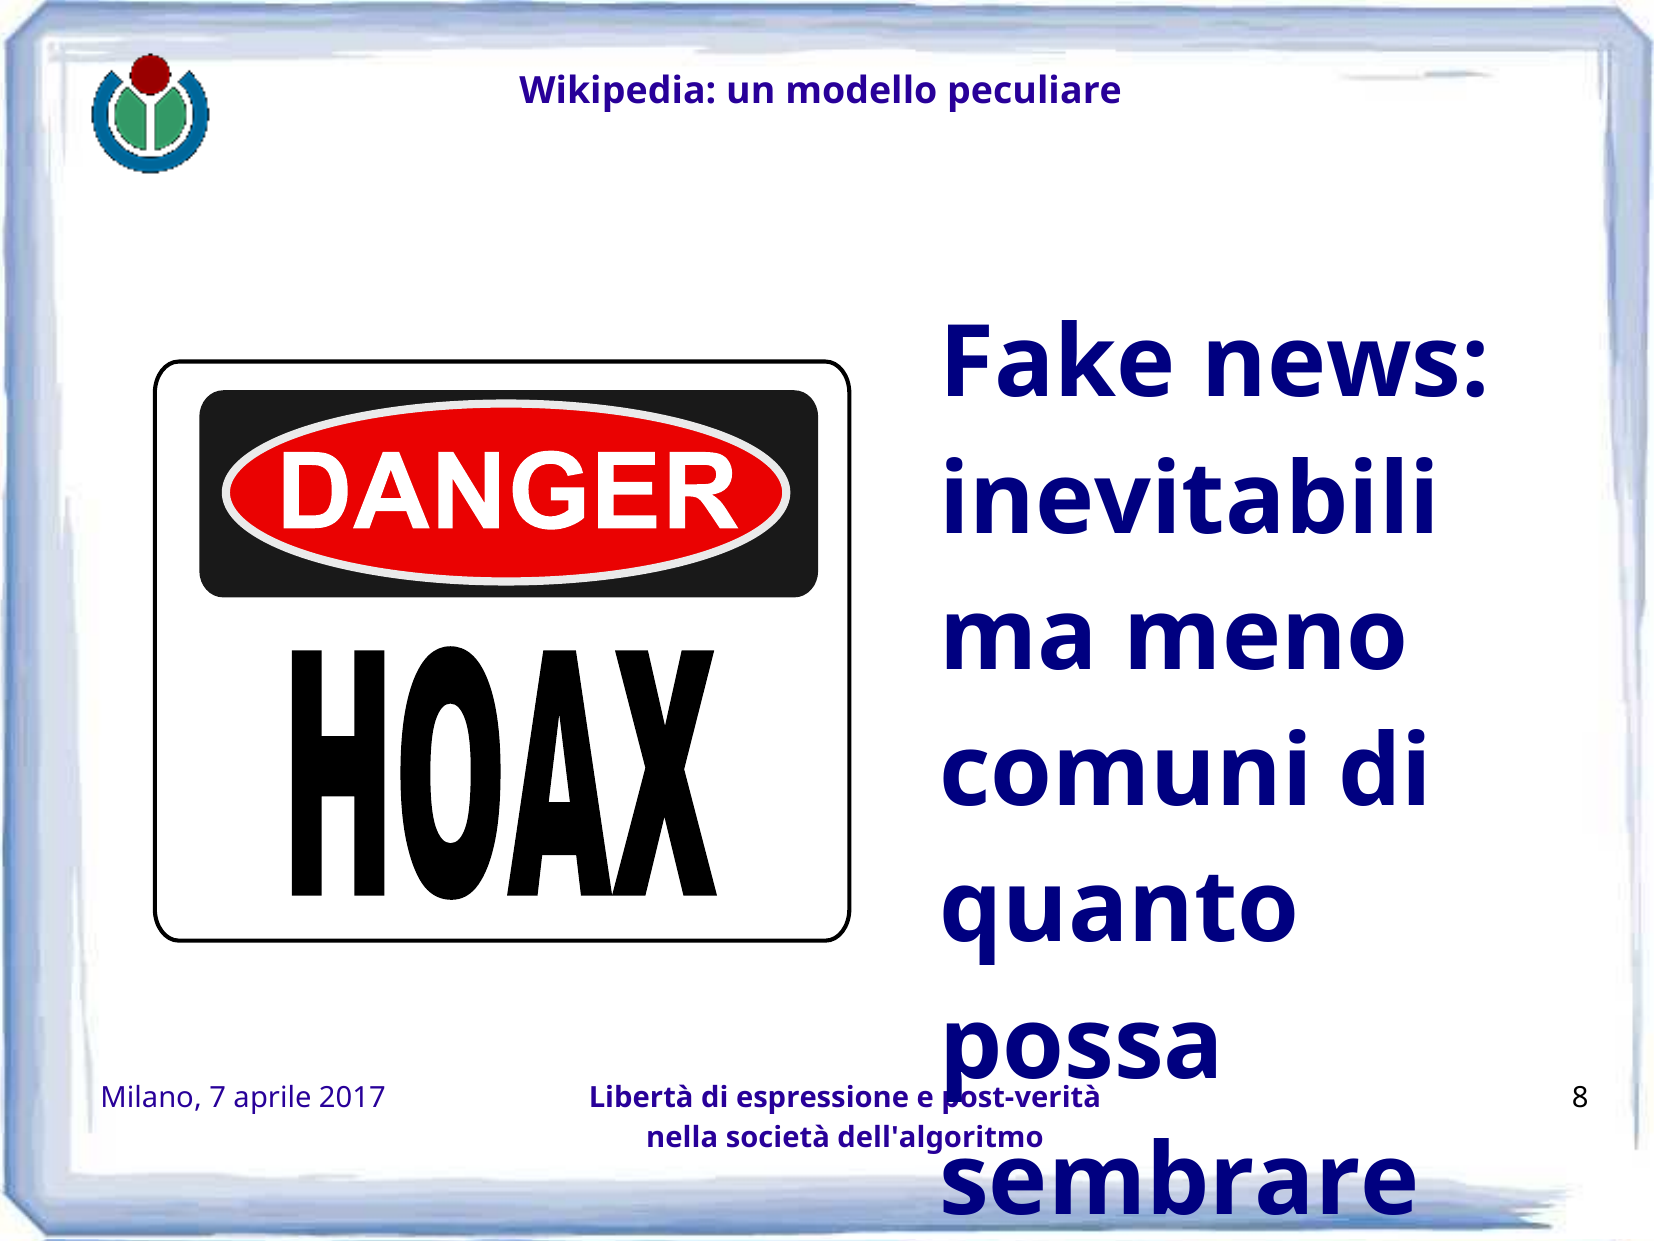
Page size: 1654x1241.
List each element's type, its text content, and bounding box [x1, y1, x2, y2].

list Fake news: inevitabili ma meno comuni di quanto possa sembrare [868, 289, 1578, 1010]
title Wikipedia: un modello peculiare [76, 59, 1565, 119]
picture [0, 0, 1654, 1241]
